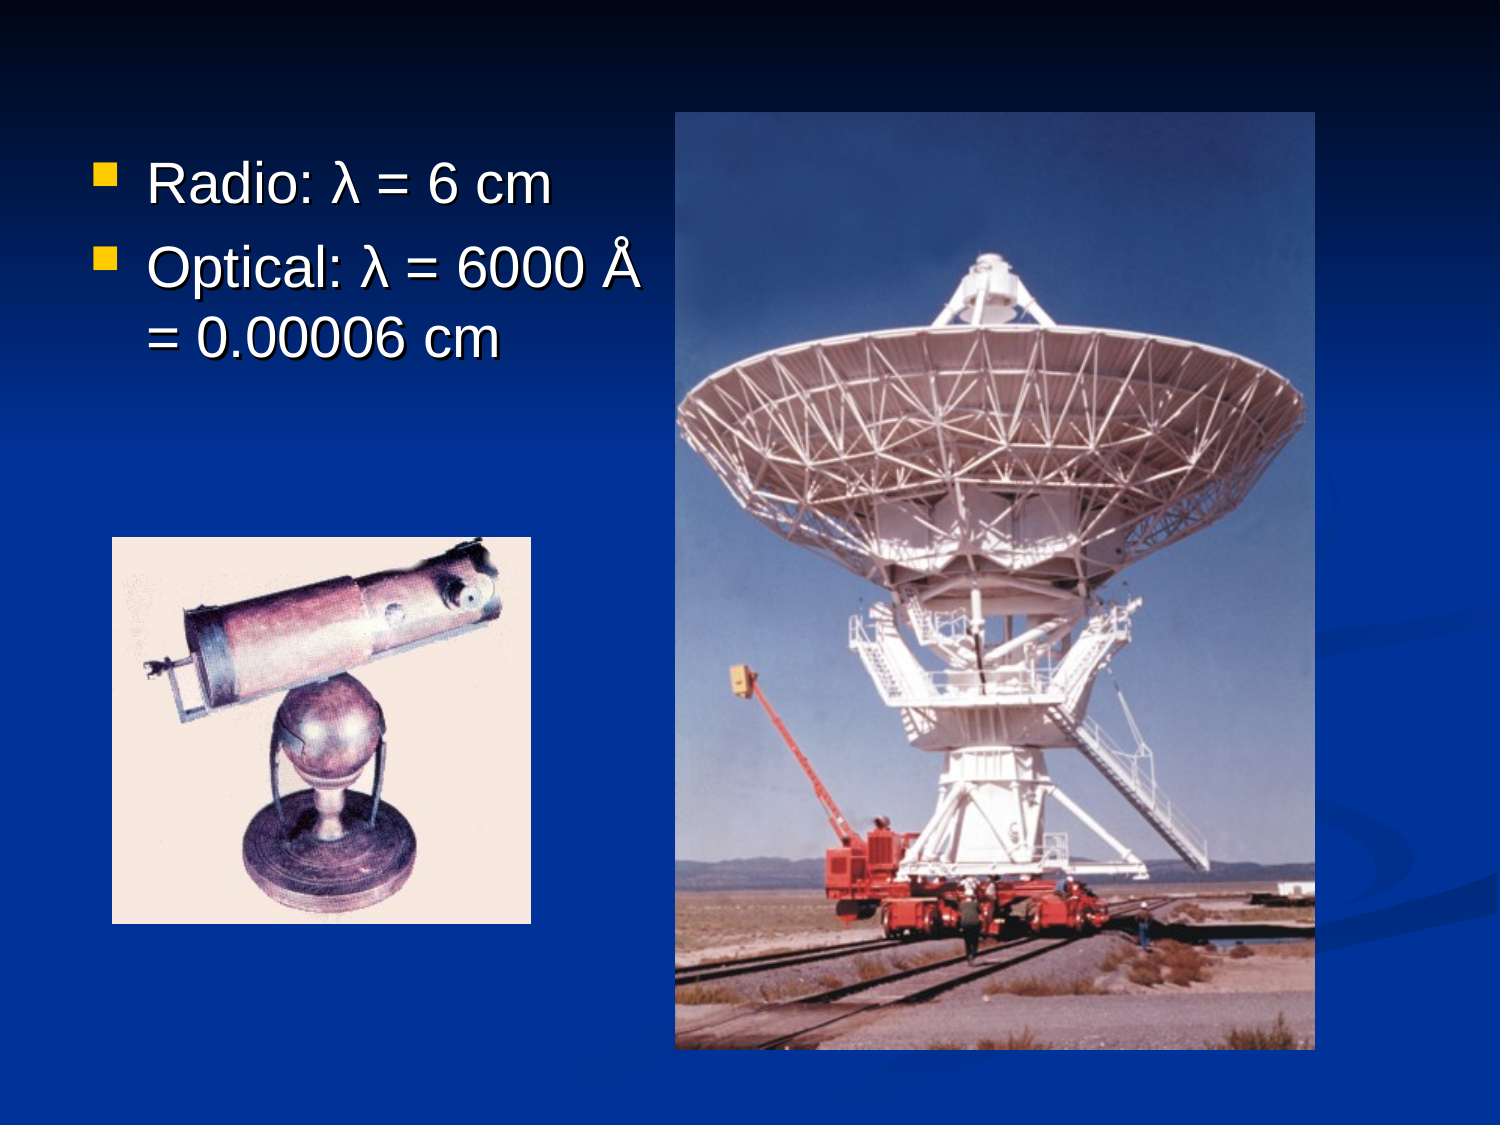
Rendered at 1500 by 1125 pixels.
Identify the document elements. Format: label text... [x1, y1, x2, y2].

picture [112, 537, 531, 924]
list Radio: λ = 6 cm Optical: λ = 6000 Å = 0.00006 cm [75, 137, 663, 1005]
picture [675, 112, 1315, 1051]
